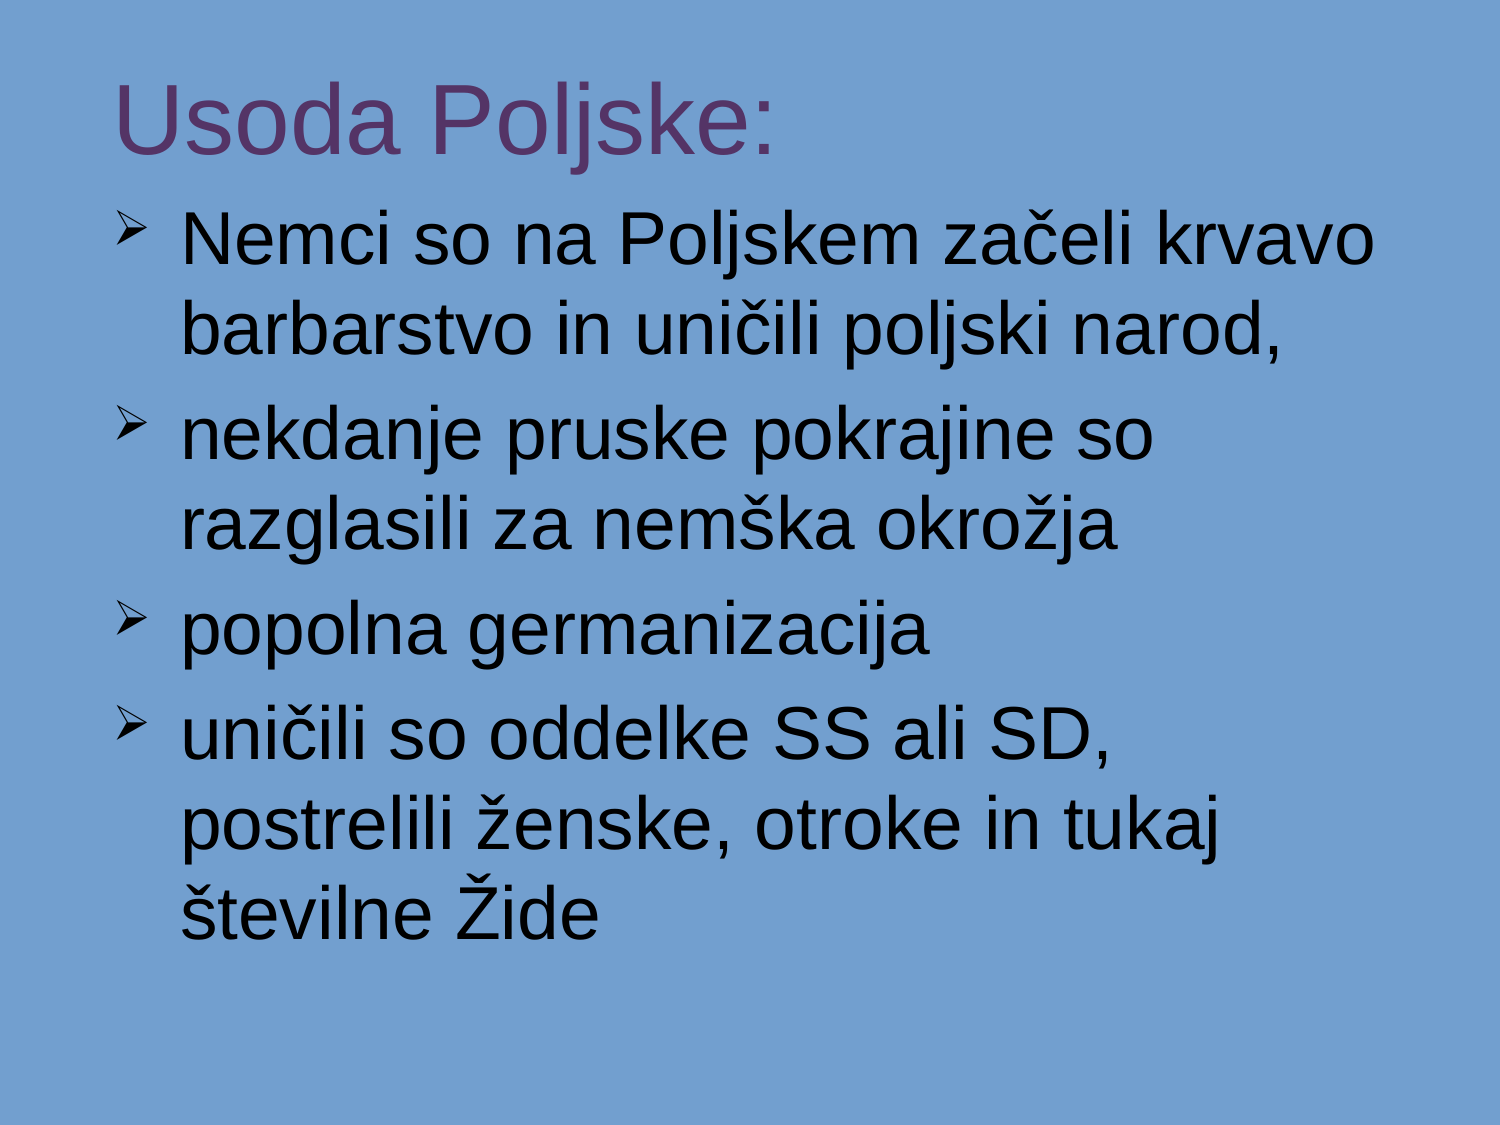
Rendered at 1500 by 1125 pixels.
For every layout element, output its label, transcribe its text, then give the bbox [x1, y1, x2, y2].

list Usoda Poljske: Nemci so na Poljskem začeli krvavo barbarstvo in uničili poljski narod, nekdanje pruske pokrajine so razglasili za nemška okrožja popolna germanizacija uničili so oddelke SS ali SD, postrelili ženske, otroke in tukaj številne Žide [75, 46, 1425, 1102]
